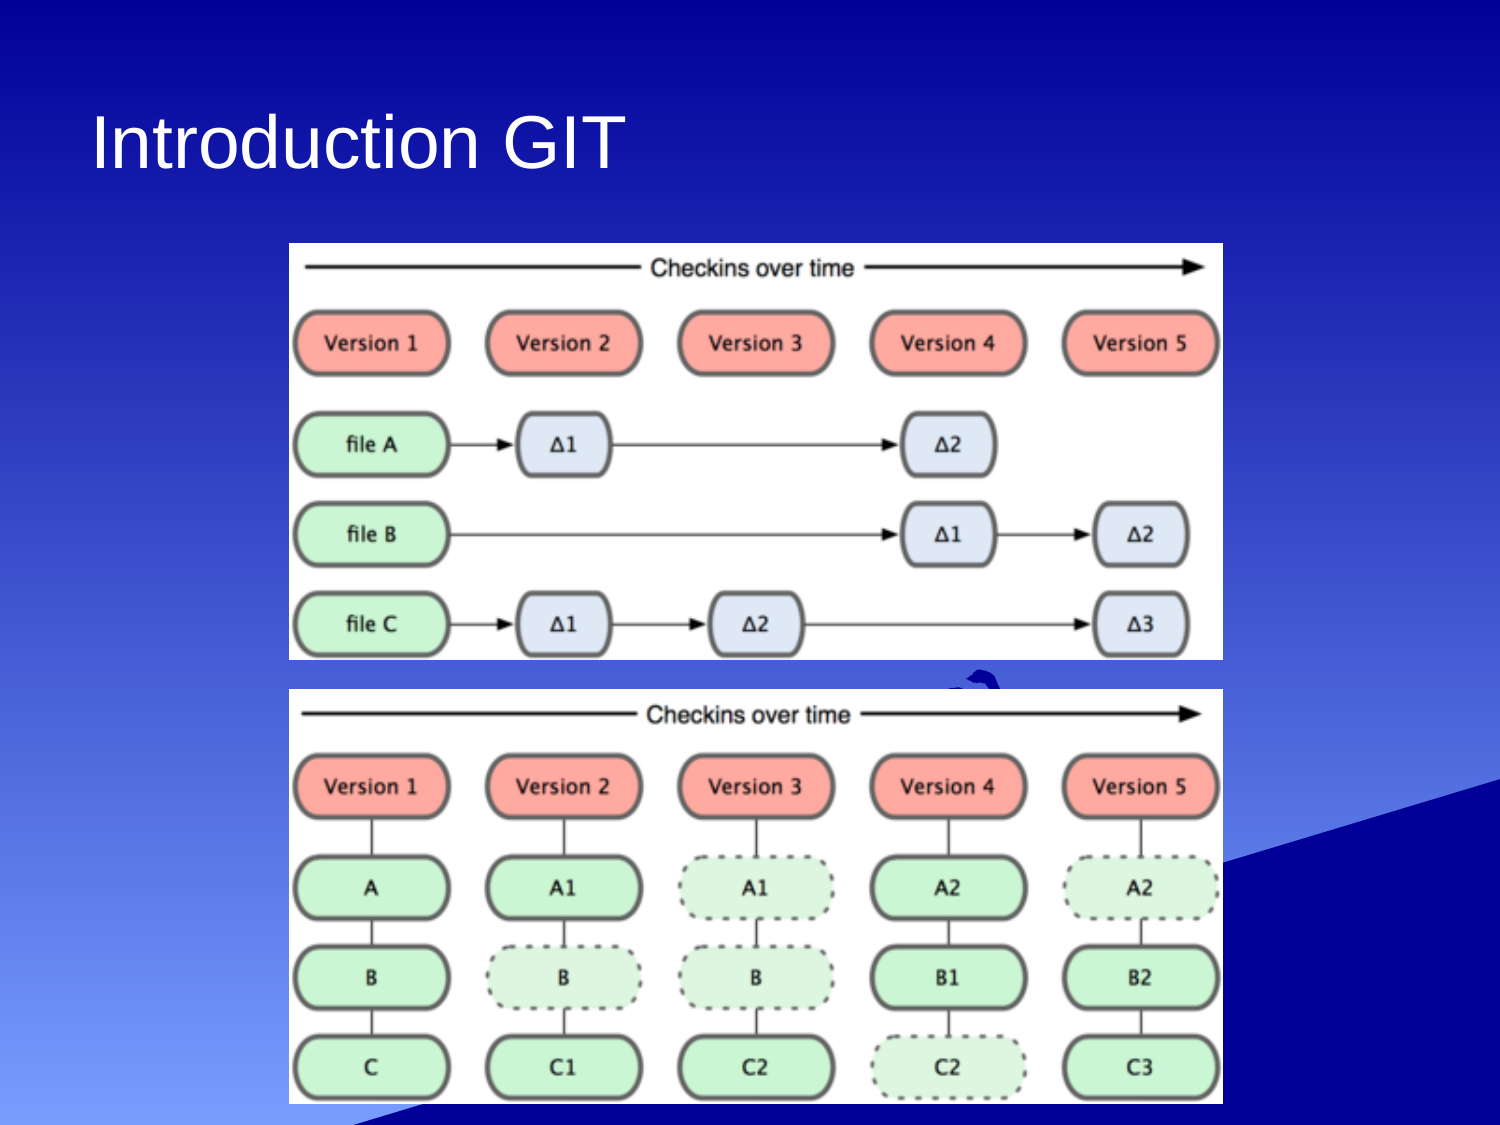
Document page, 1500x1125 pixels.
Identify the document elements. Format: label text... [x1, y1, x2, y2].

picture [289, 689, 1223, 1104]
picture [289, 243, 1223, 660]
title Introduction GIT [75, 45, 1426, 233]
